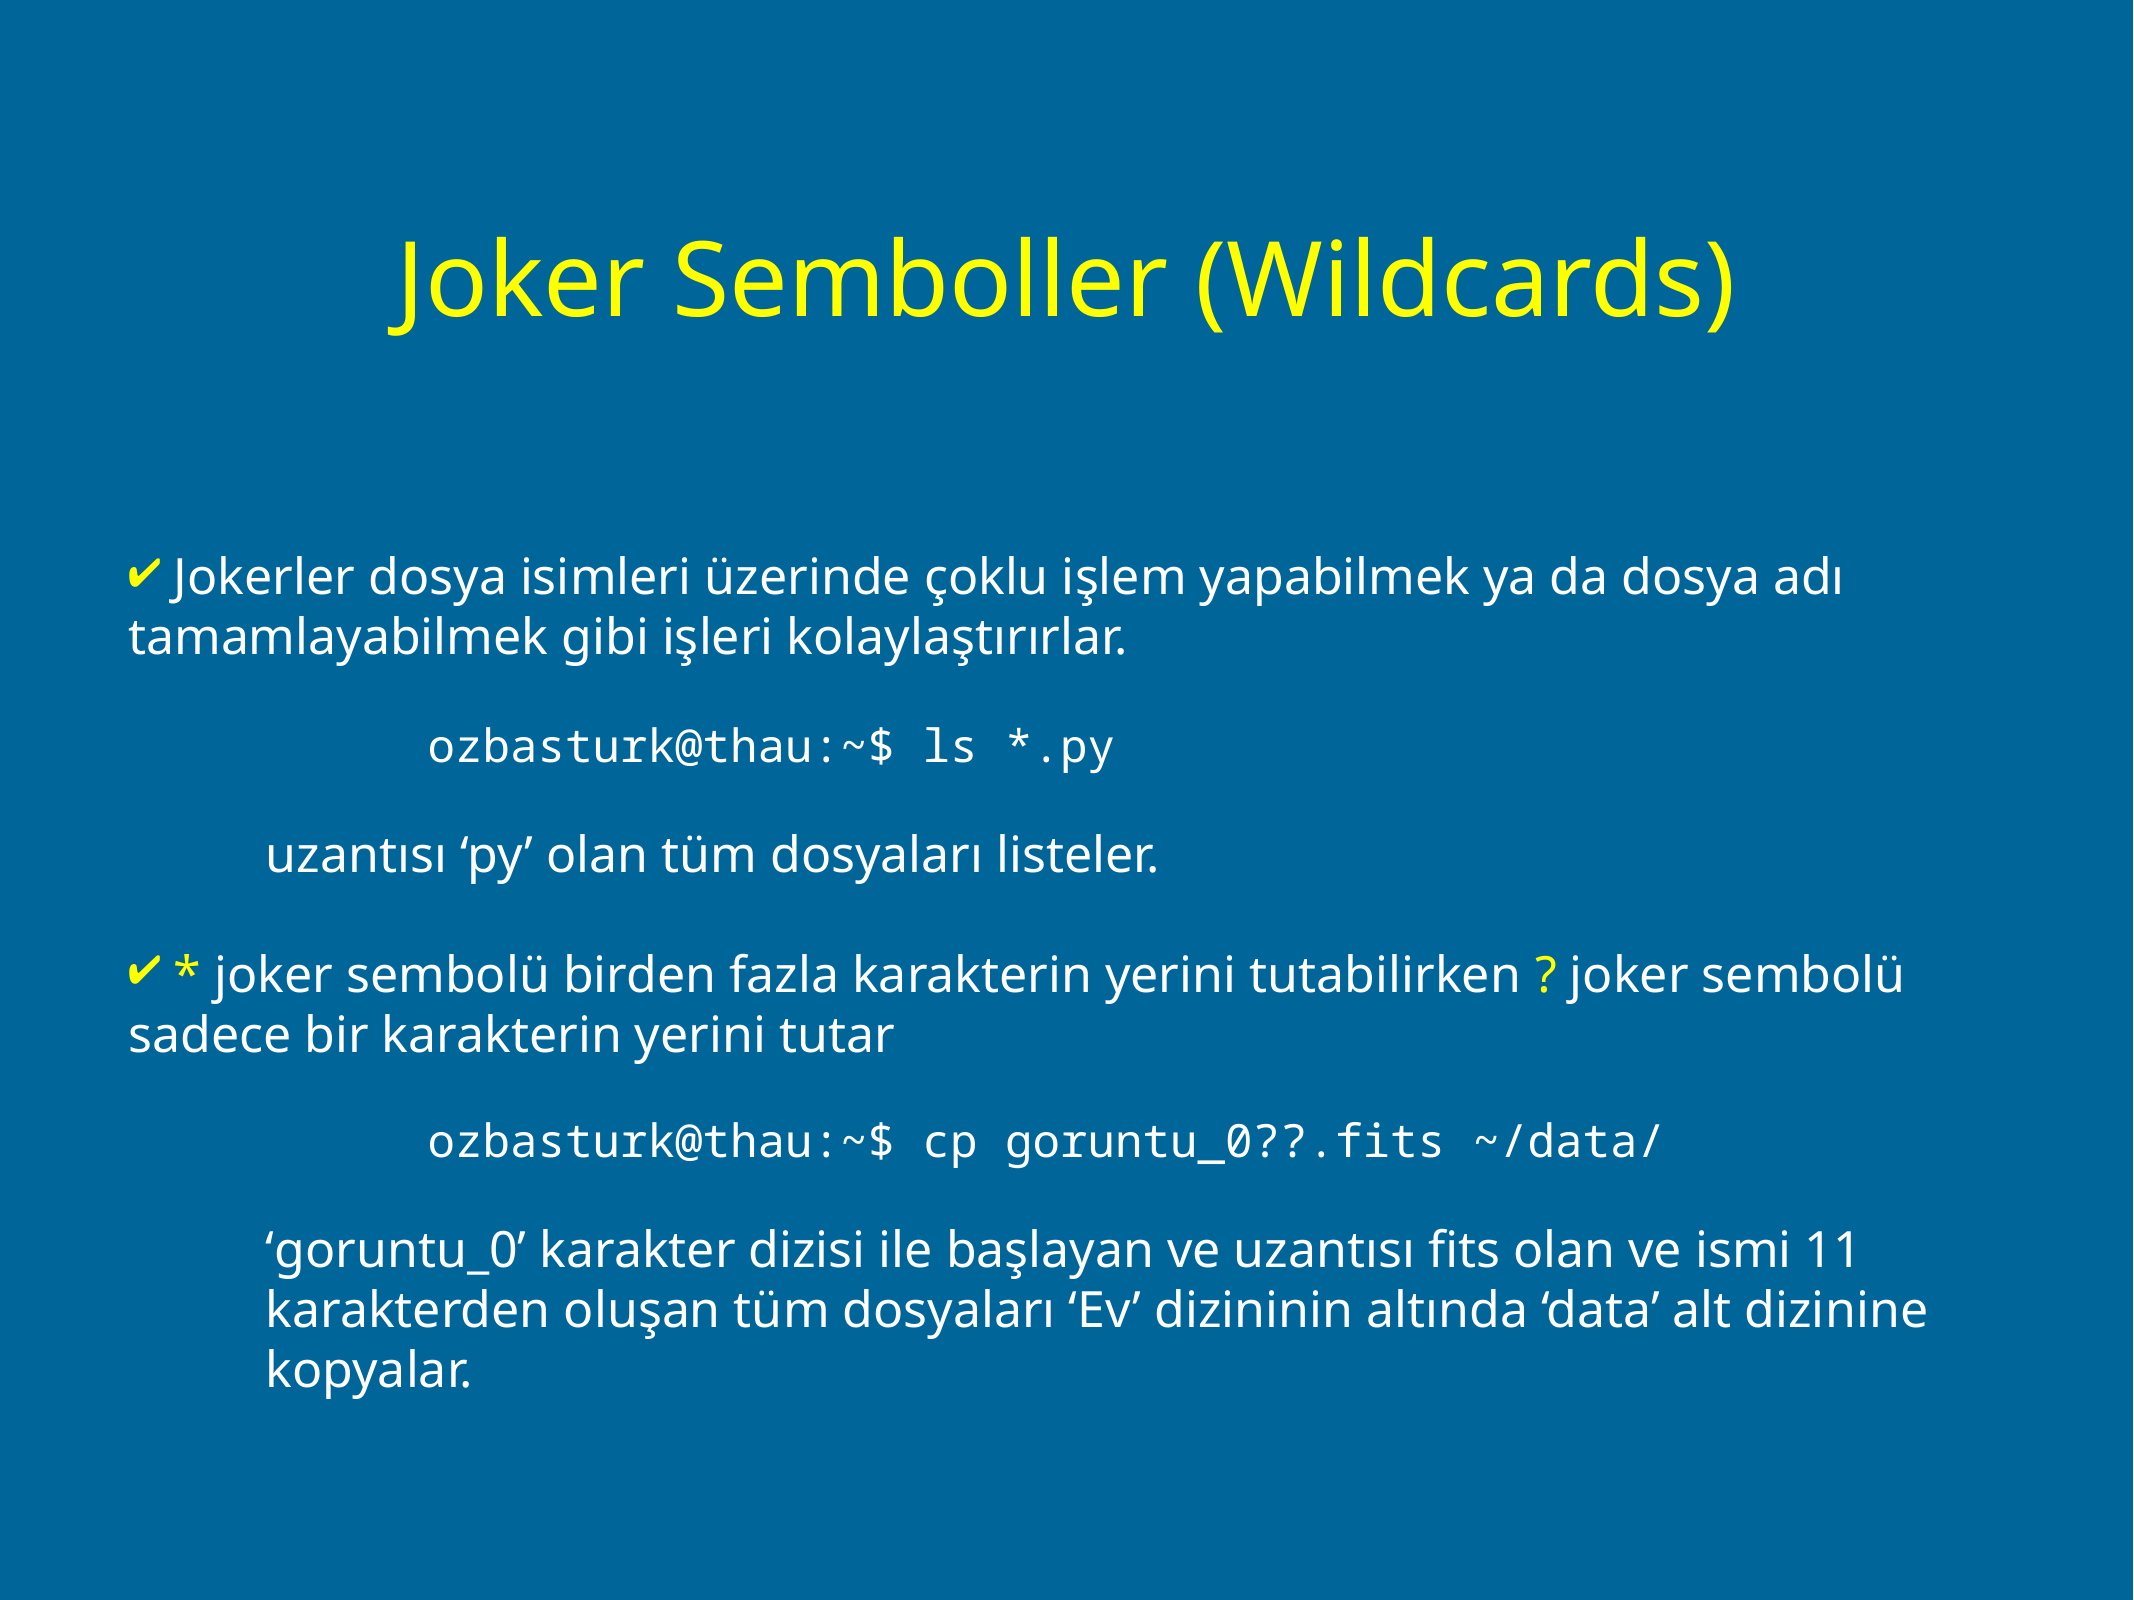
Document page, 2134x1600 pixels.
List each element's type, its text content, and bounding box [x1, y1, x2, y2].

list Jokerler dosya isimleri üzerinde çoklu işlem yapabilmek ya da dosya adı tamamlayabilmek gibi işleri kolaylaştırırlar. ozbasturk@thau:~$ ls *.py uzantısı ‘py’ olan tüm dosyaları listeler. * joker sembolü birden fazla karakterin yerini tutabilirken ? joker sembolü sadece bir karakterin yerini tutar ozbasturk@thau:~$ cp goruntu_0??.fits ~/data/ ‘goruntu_0’ karakter dizisi ile başlayan ve uzantısı fits olan ve ismi 11 karakterden oluşan tüm dosyaları ‘Ev’ dizininin altında ‘data’ alt dizinine kopyalar. [120, 454, 2071, 1438]
title Joker Semboller (Wildcards) [208, 118, 1925, 431]
